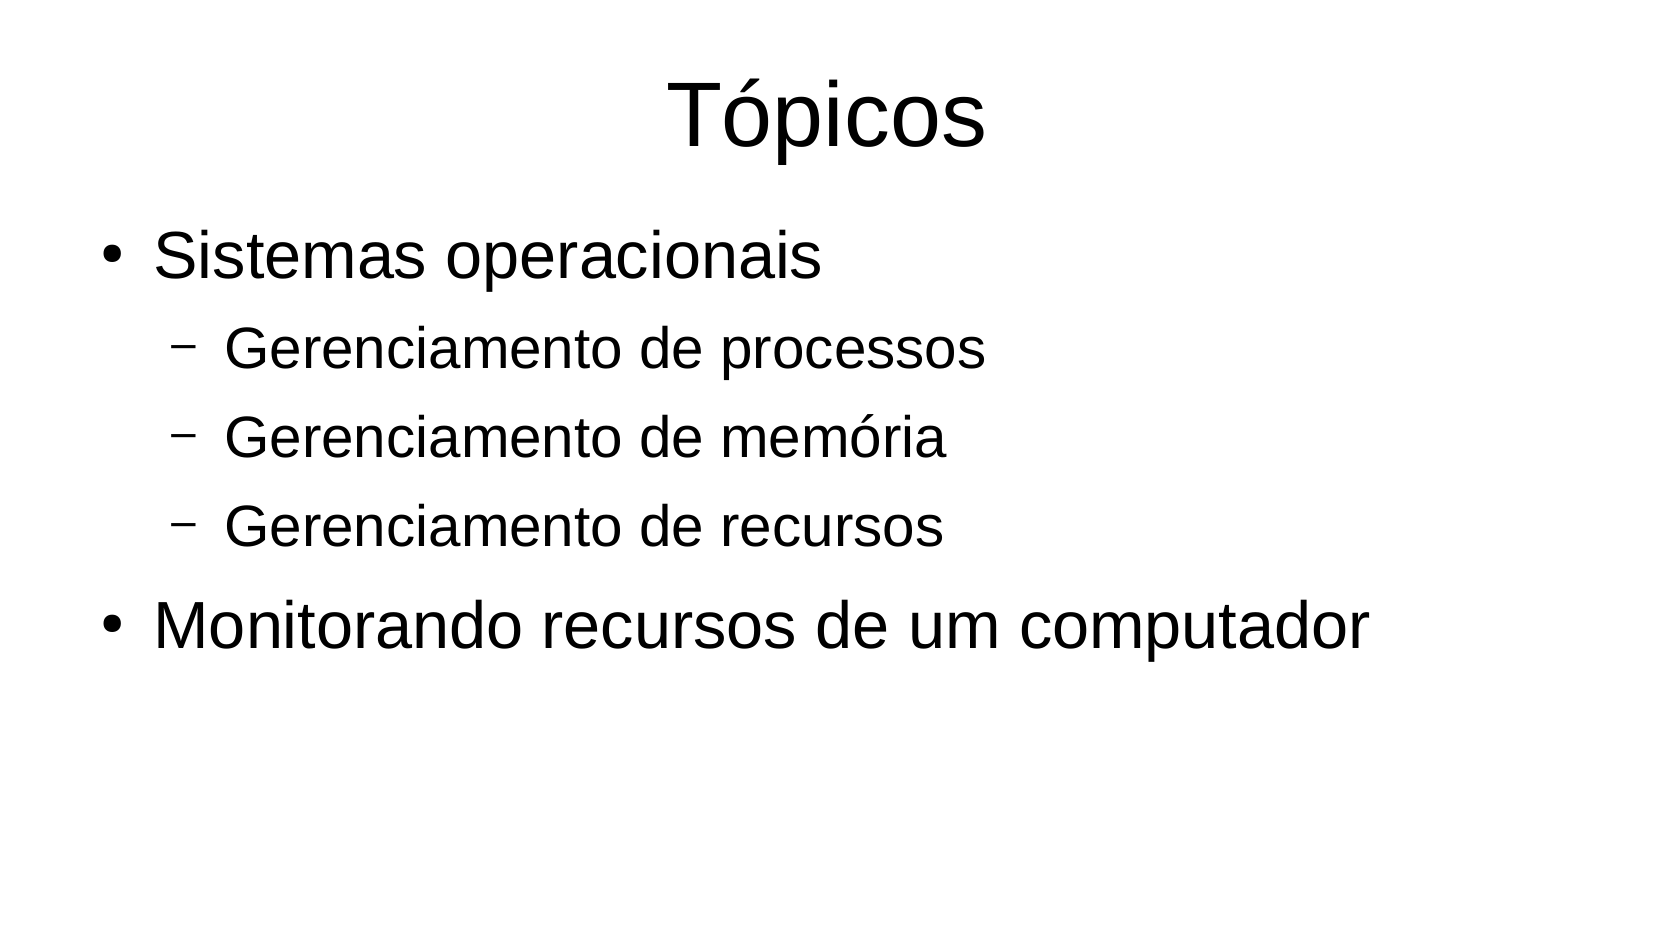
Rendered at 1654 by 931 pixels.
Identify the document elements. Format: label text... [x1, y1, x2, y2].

list Sistemas operacionais Gerenciamento de processos Gerenciamento de memória Gerenciamento de recursos Monitorando recursos de um computador [82, 217, 1571, 758]
title Tópicos [82, 37, 1571, 193]
